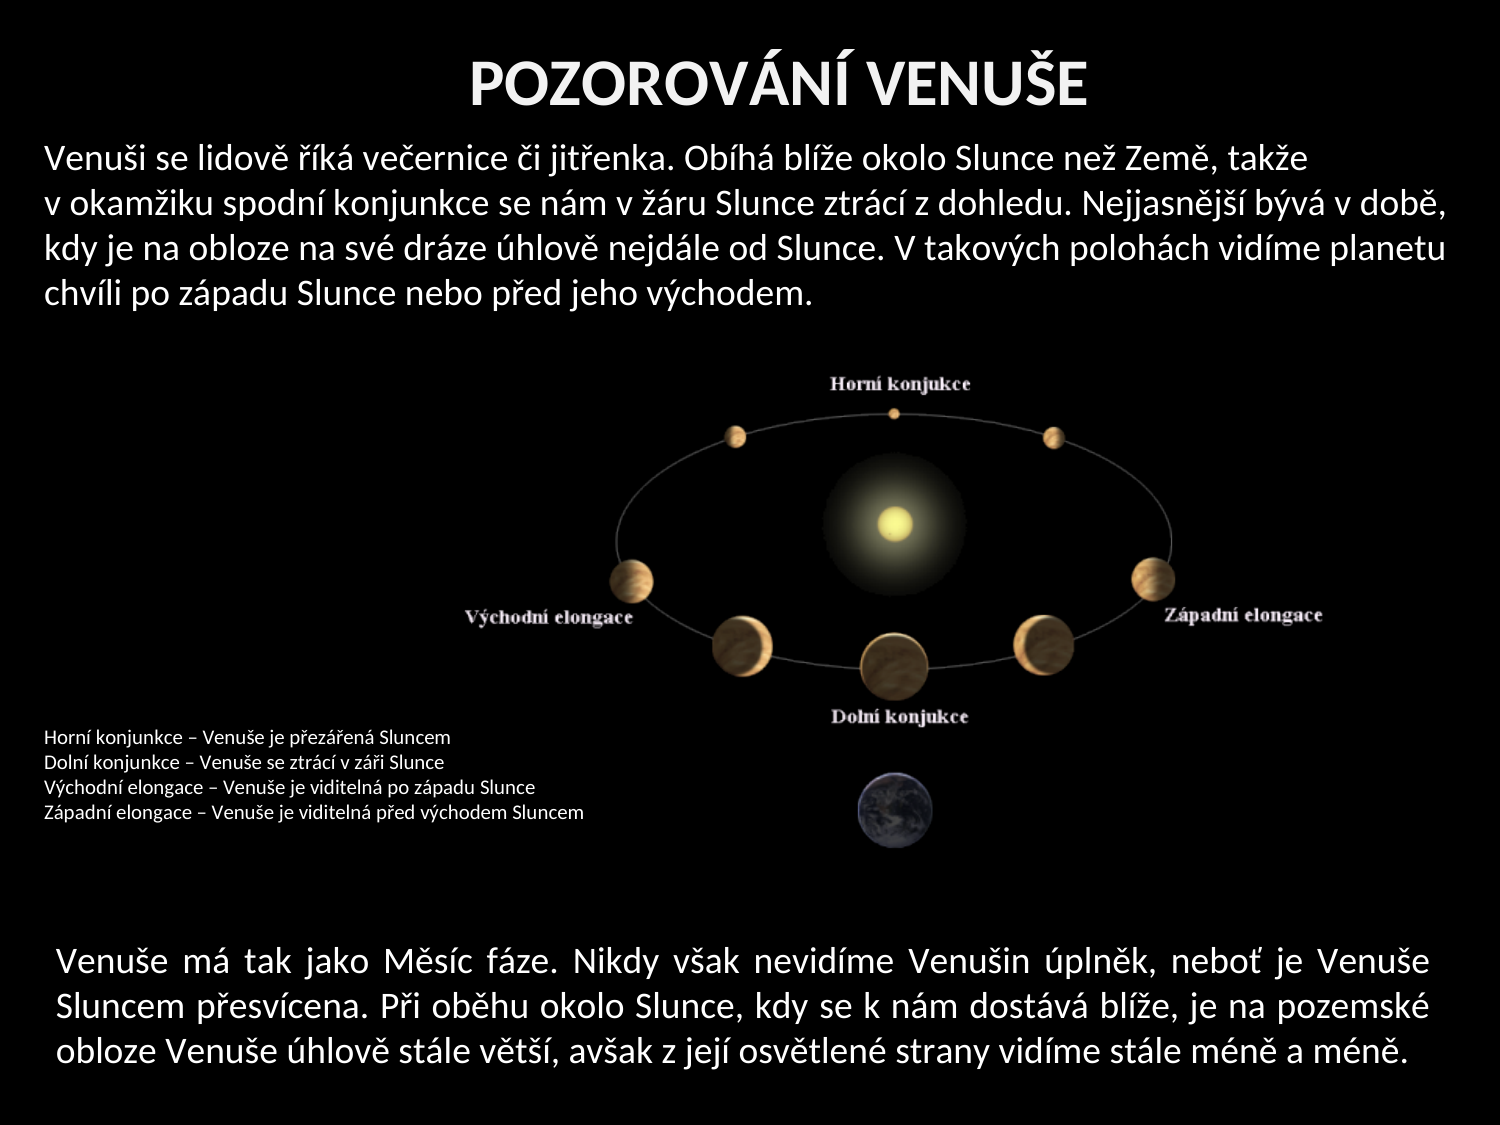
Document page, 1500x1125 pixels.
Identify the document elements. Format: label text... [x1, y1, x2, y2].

text_box Venuše má tak jako Měsíc fáze. Nikdy však nevidíme Venušin úplněk, neboť je Venuše Sluncem přesvícena. Při oběhu okolo Slunce, kdy se k nám dostává blíže, je na pozemské obloze Venuše úhlově stále větší, avšak z její osvětlené strany vidíme stále méně a méně. [41, 928, 1447, 1080]
picture [454, 278, 1337, 928]
text_box Venuši se lidově říká večernice či jitřenka. Obíhá blíže okolo Slunce než Země, takže v okamžiku spodní konjunkce se nám v žáru Slunce ztrácí z dohledu. Nejjasnější bývá v době, kdy je na obloze na své dráze úhlově nejdále od Slunce. V takových polohách vidíme planetu chvíli po západu Slunce nebo před jeho východem. [29, 125, 1471, 321]
text_box Horní konjunkce – Venuše je přezářená Sluncem Dolní konjunkce – Venuše se ztrácí v záři Slunce Východní elongace – Venuše je viditelná po západu Slunce Západní elongace – Venuše je viditelná před východem Sluncem [29, 716, 632, 832]
text_box POZOROVÁNÍ VENUŠE [454, 30, 1106, 125]
